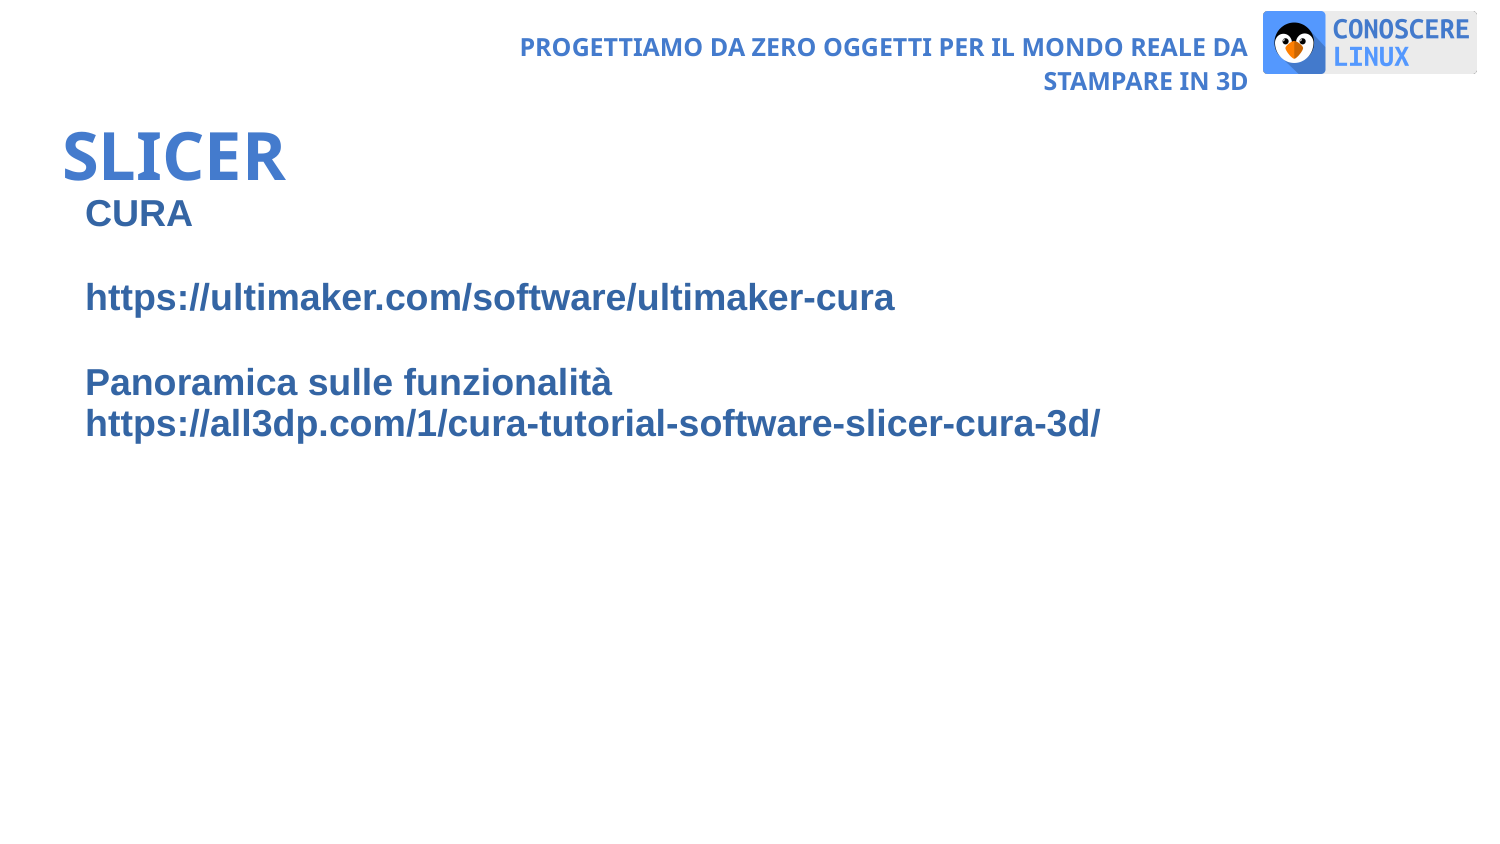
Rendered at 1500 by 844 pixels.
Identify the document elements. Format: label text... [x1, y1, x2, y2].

text_box PROGETTIAMO DA ZERO OGGETTI PER IL MONDO REALE DA STAMPARE IN 3D [437, 21, 1264, 91]
picture [1263, 11, 1477, 74]
text_box CURA https://ultimaker.com/software/ultimaker-cura Panoramica sulle funzionalità https://all3dp.com/1/cura-tutorial-software-slicer-cura-3d/ [70, 185, 1404, 602]
text_box SLICER [47, 102, 1276, 189]
